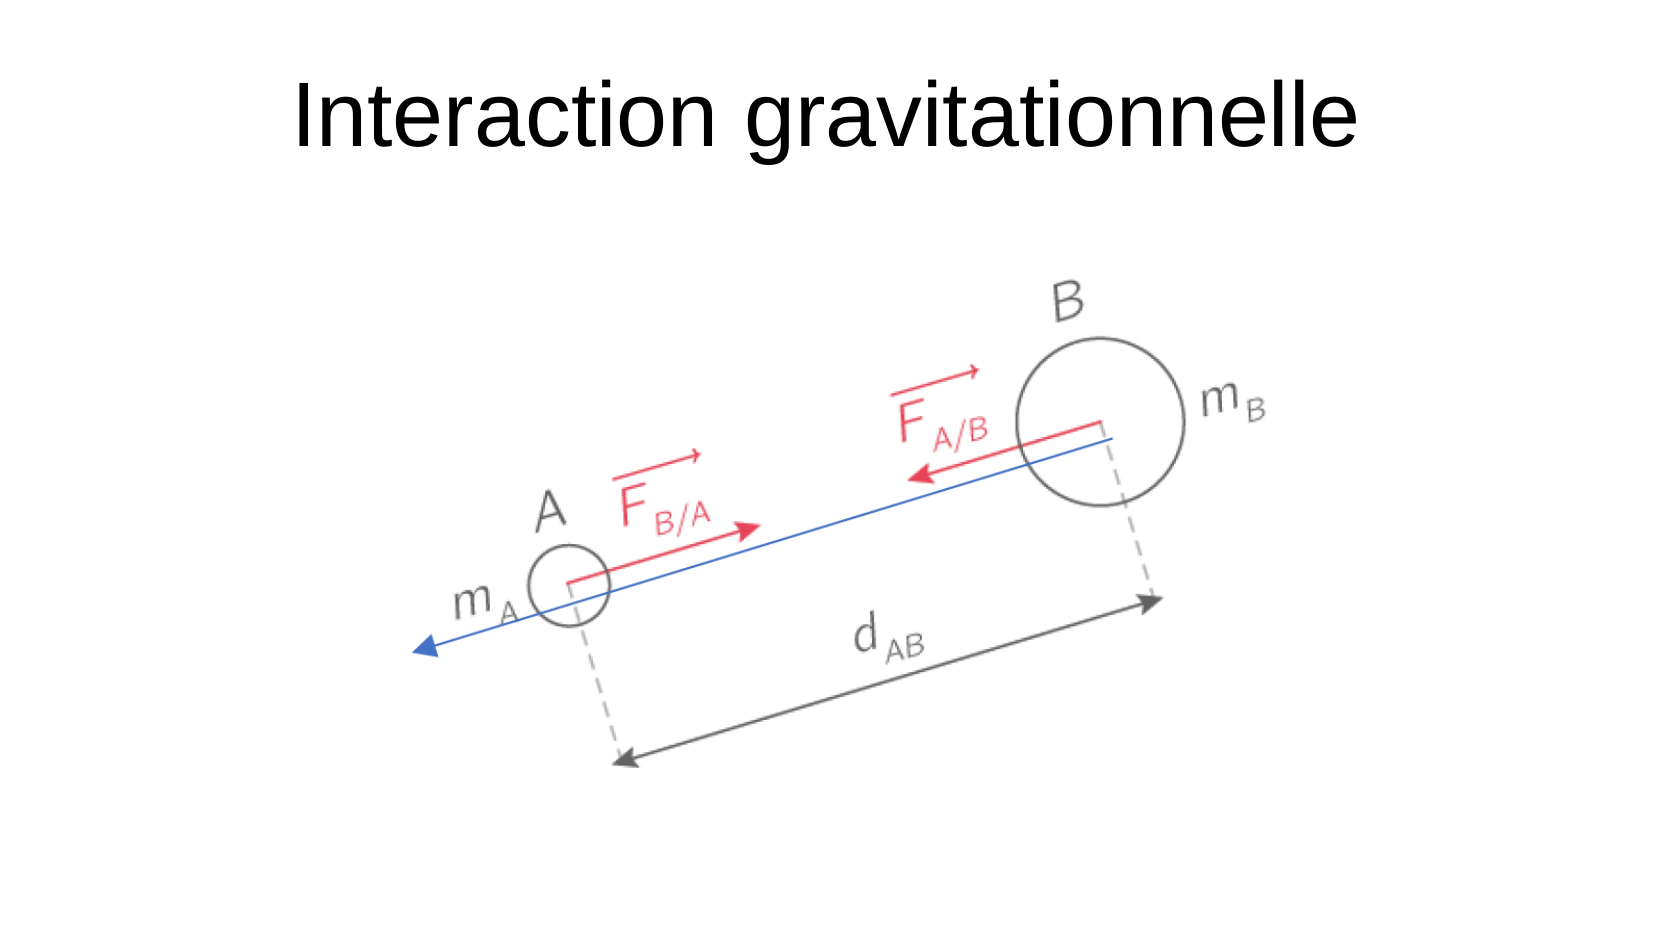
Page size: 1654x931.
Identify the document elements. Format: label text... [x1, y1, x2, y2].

picture [364, 230, 1300, 826]
title Interaction gravitationnelle [82, 37, 1571, 193]
